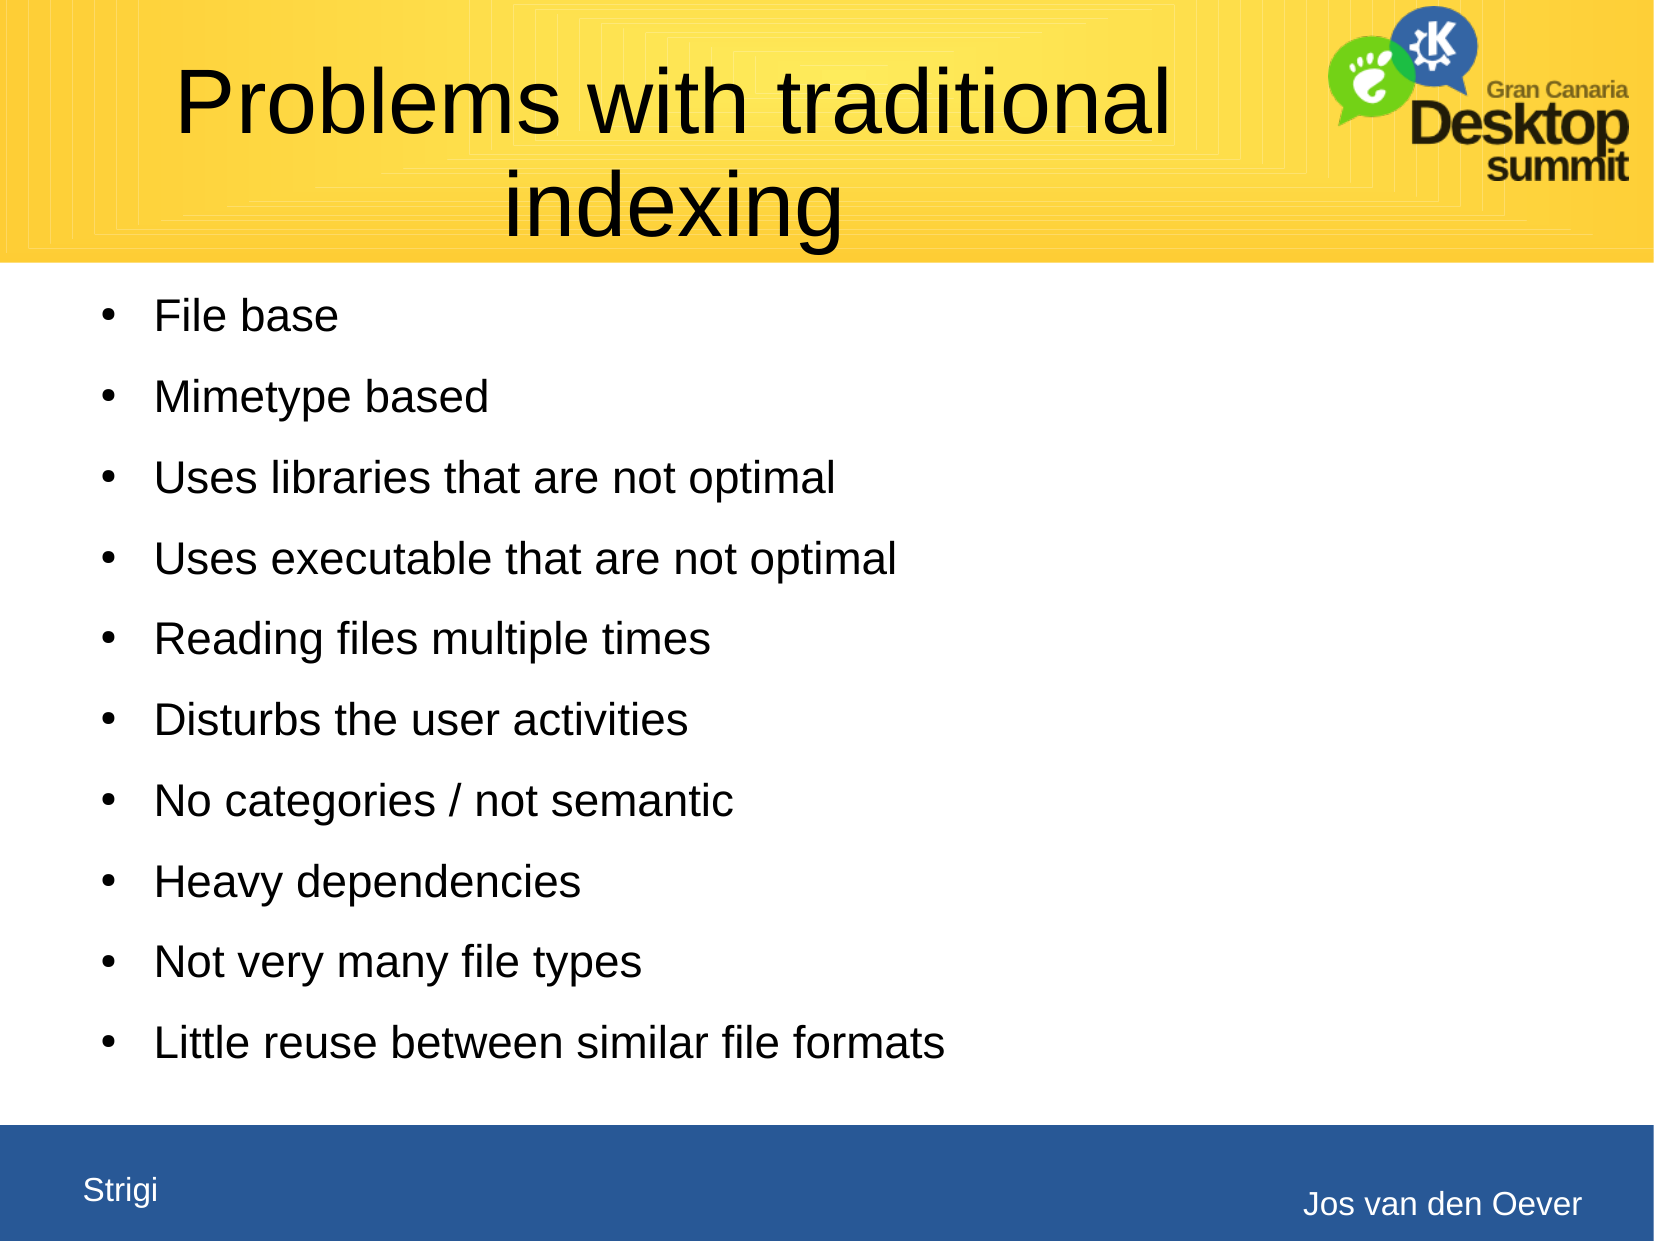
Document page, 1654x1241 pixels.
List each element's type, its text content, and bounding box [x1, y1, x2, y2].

picture [1328, 6, 1629, 181]
title Problems with traditional indexing [37, 49, 1313, 257]
list File base Mimetype based Uses libraries that are not optimal Uses executable that are not optimal Reading files multiple times Disturbs the user activities No categories / not semantic Heavy dependencies Not very many file types Little reuse between similar file formats [82, 290, 1571, 1094]
